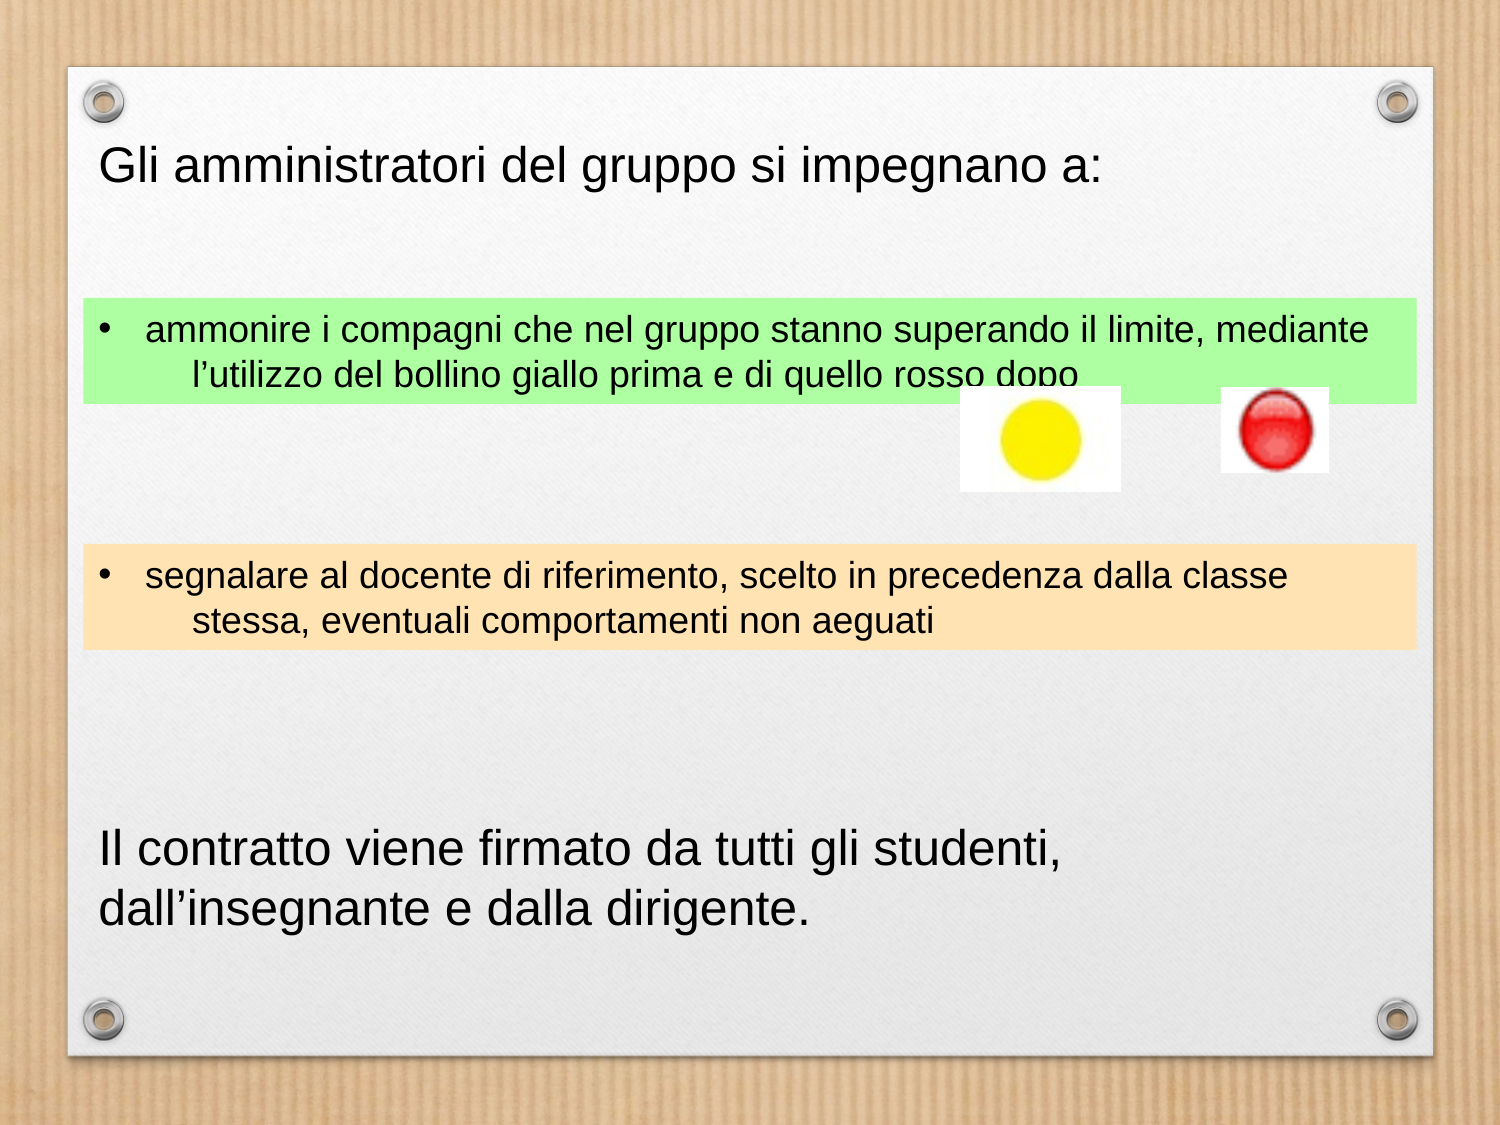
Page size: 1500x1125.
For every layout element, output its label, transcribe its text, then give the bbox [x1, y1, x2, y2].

text_box segnalare al docente di riferimento, scelto in precedenza dalla classe stessa, eventuali comportamenti non aeguati [83, 543, 1417, 650]
picture [1220, 387, 1330, 473]
text_box ammonire i compagni che nel gruppo stanno superando il limite, mediante l’utilizzo del bollino giallo prima e di quello rosso dopo [83, 297, 1417, 404]
picture [960, 386, 1121, 492]
text_box Il contratto viene firmato da tutti gli studenti, dall’insegnante e dalla dirigente. [83, 808, 1417, 988]
text_box Gli amministratori del gruppo si impegnano a: [83, 125, 1417, 201]
